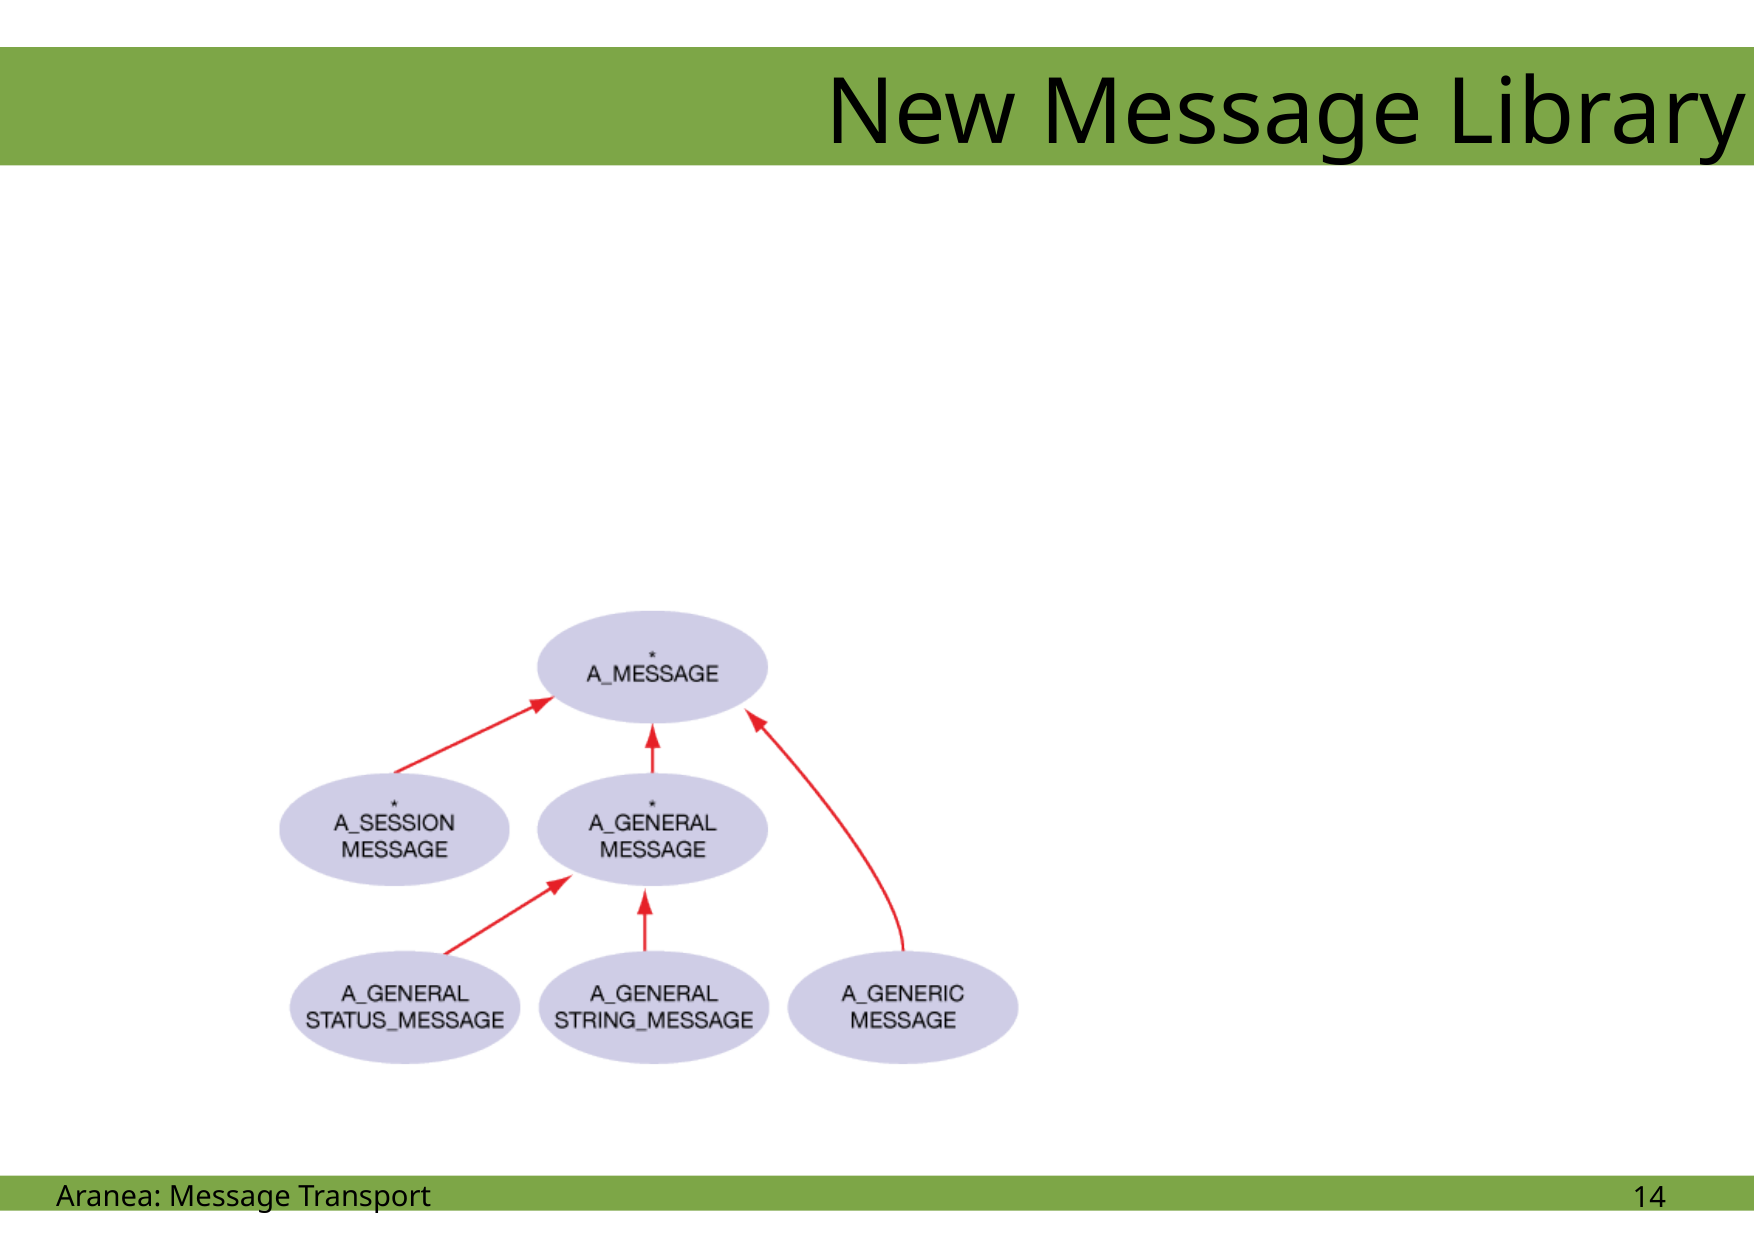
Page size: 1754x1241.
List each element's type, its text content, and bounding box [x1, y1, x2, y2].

picture [264, 151, 1502, 1080]
title New Message Library [0, 54, 1748, 162]
